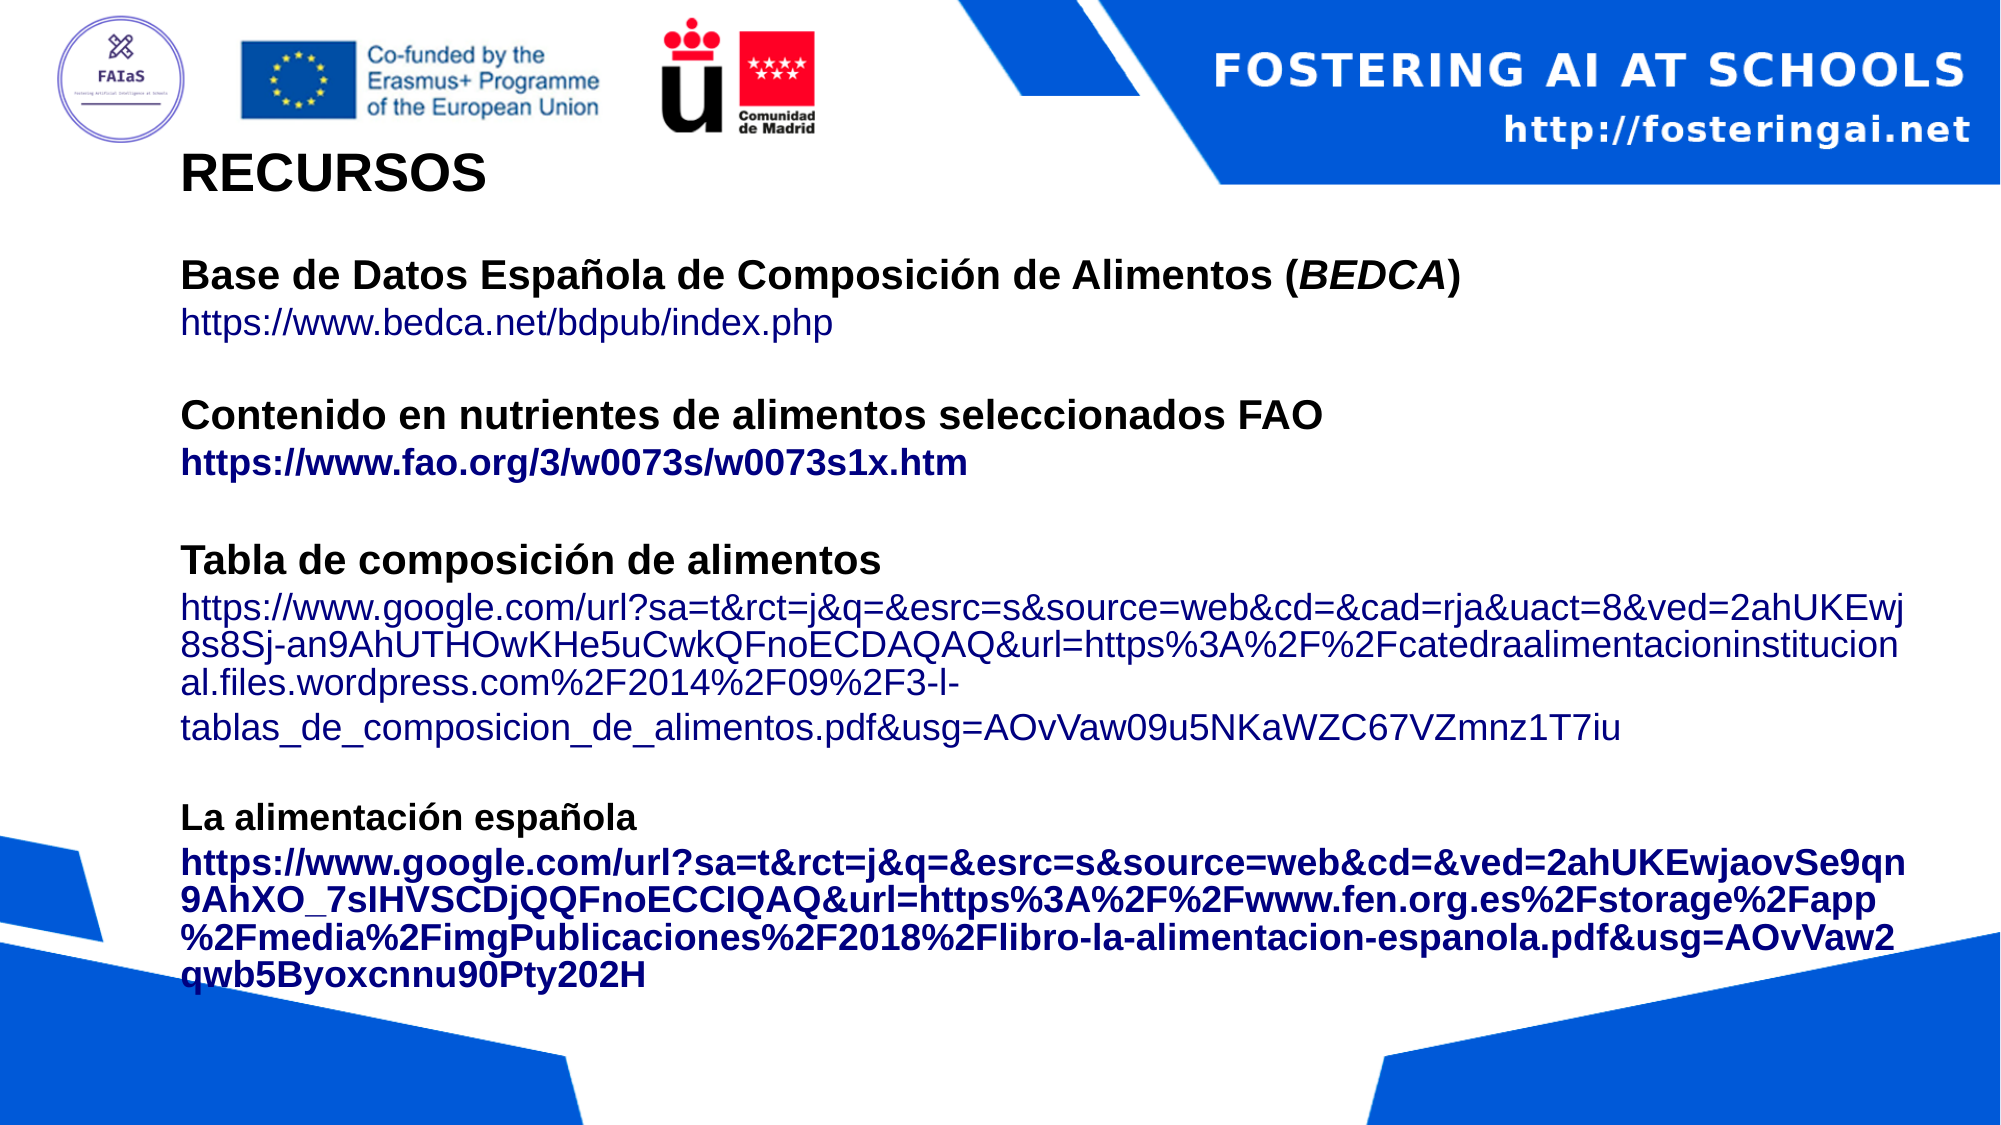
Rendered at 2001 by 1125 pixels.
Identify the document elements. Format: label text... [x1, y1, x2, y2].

picture [0, 0, 2001, 1125]
subtitle RECURSOS Base de Datos Española de Composición de Alimentos (BEDCA) https://www.bedca.net/bdpub/index.php Contenido en nutrientes de alimentos seleccionados FAO https://www.fao.org/3/w0073s/w0073s1x.htm Tabla de composición de alimentos https://www.google.com/url?sa=t&rct=j&q=&esrc=s&source=web&cd=&cad=rja&uact=8&ved=2ahUKEwj8s8Sj-an9AhUTHOwKHe5uCwkQFnoECDAQAQ&url=https%3A%2F%2Fcatedraalimentacioninstitucional.files.wordpress.com%2F2014%2F09%2F3-l-tablas_de_composicion_de_alimentos.pdf&usg=AOvVaw09u5NKaWZC67VZmnz1T7iu La alimentación española https://www.google.com/url?sa=t&rct=j&q=&esrc=s&source=web&cd=&ved=2ahUKEwjaovSe9qn9AhXO_7sIHVSCDjQQFnoECCIQAQ&url=https%3A%2F%2Fwww.fen.org.es%2Fstorage%2Fapp%2Fmedia%2FimgPublicaciones%2F2018%2Flibro-la-alimentacion-espanola.pdf&usg=AOvVaw2qwb5Byoxcnnu90Pty202H [165, 129, 1926, 1016]
